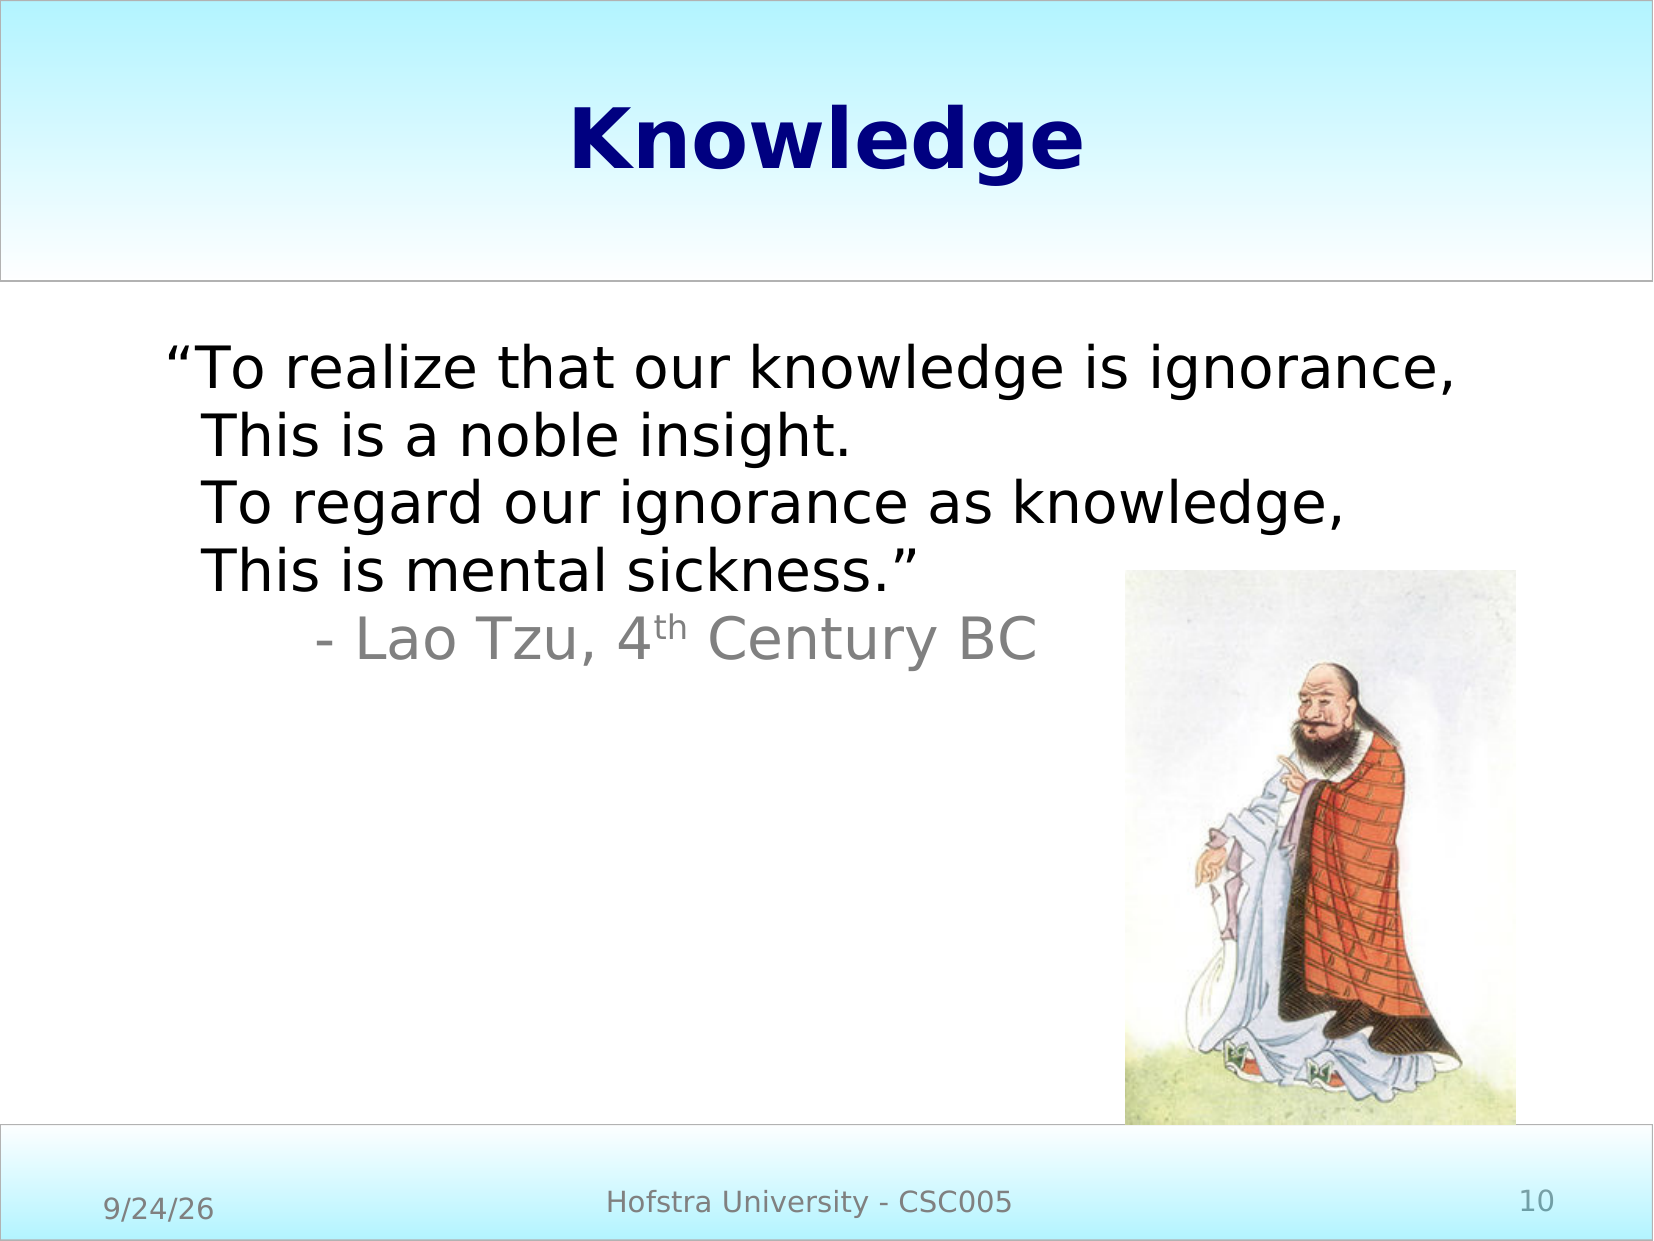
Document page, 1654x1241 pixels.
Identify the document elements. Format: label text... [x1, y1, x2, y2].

picture [1125, 570, 1516, 1126]
title Knowledge [78, 77, 1576, 203]
text_box “To realize that our knowledge is ignorance, This is a noble insight. To regard our ignorance as knowledge, This is mental sickness.” - Lao Tzu, 4th Century BC [150, 326, 1536, 683]
